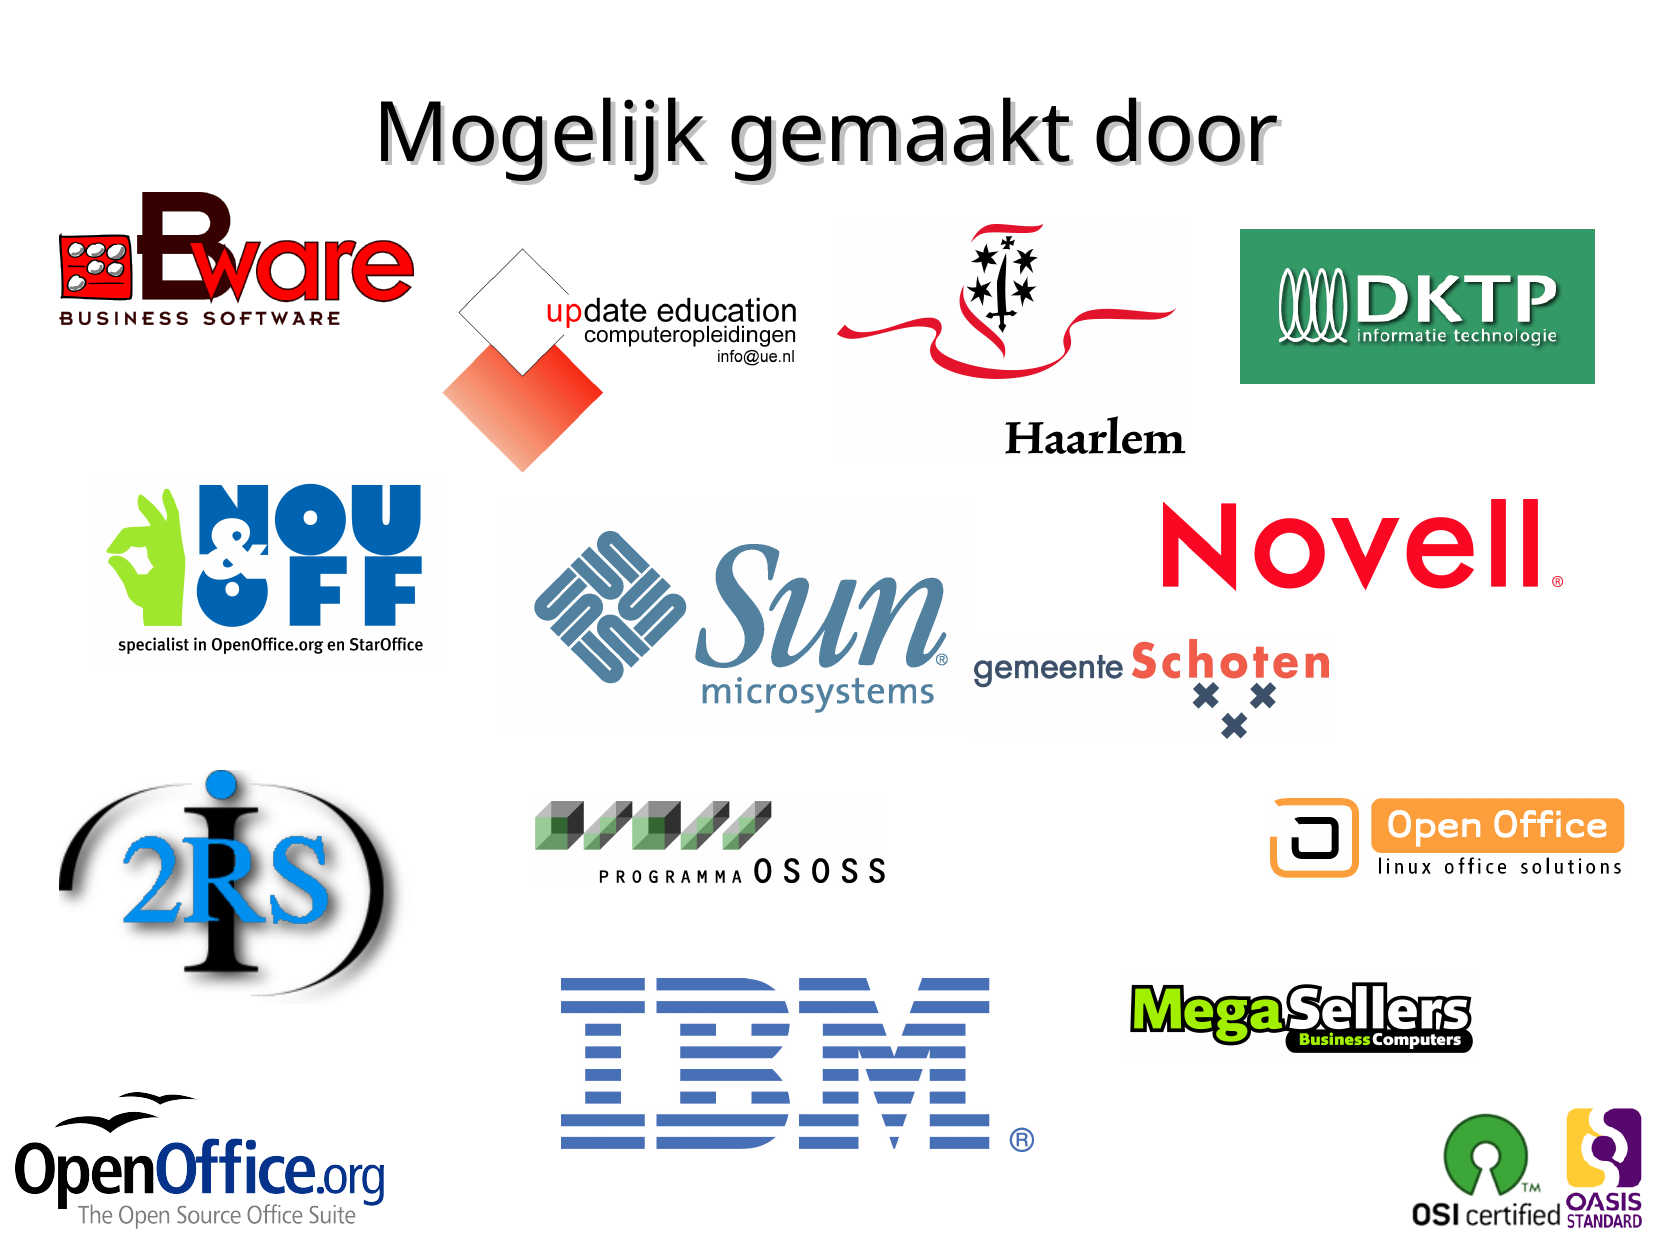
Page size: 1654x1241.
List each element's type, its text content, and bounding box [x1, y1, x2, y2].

picture [1240, 229, 1595, 384]
picture [1405, 1102, 1654, 1238]
picture [832, 218, 1188, 457]
picture [531, 797, 886, 886]
picture [561, 978, 1034, 1152]
picture [1269, 797, 1625, 878]
picture [501, 501, 1329, 739]
picture [1163, 499, 1563, 591]
title Mogelijk gemaakt door [82, 56, 1571, 200]
picture [1122, 974, 1477, 1058]
picture [59, 192, 414, 325]
picture [88, 248, 798, 670]
picture [15, 1092, 384, 1229]
picture [59, 770, 414, 1004]
